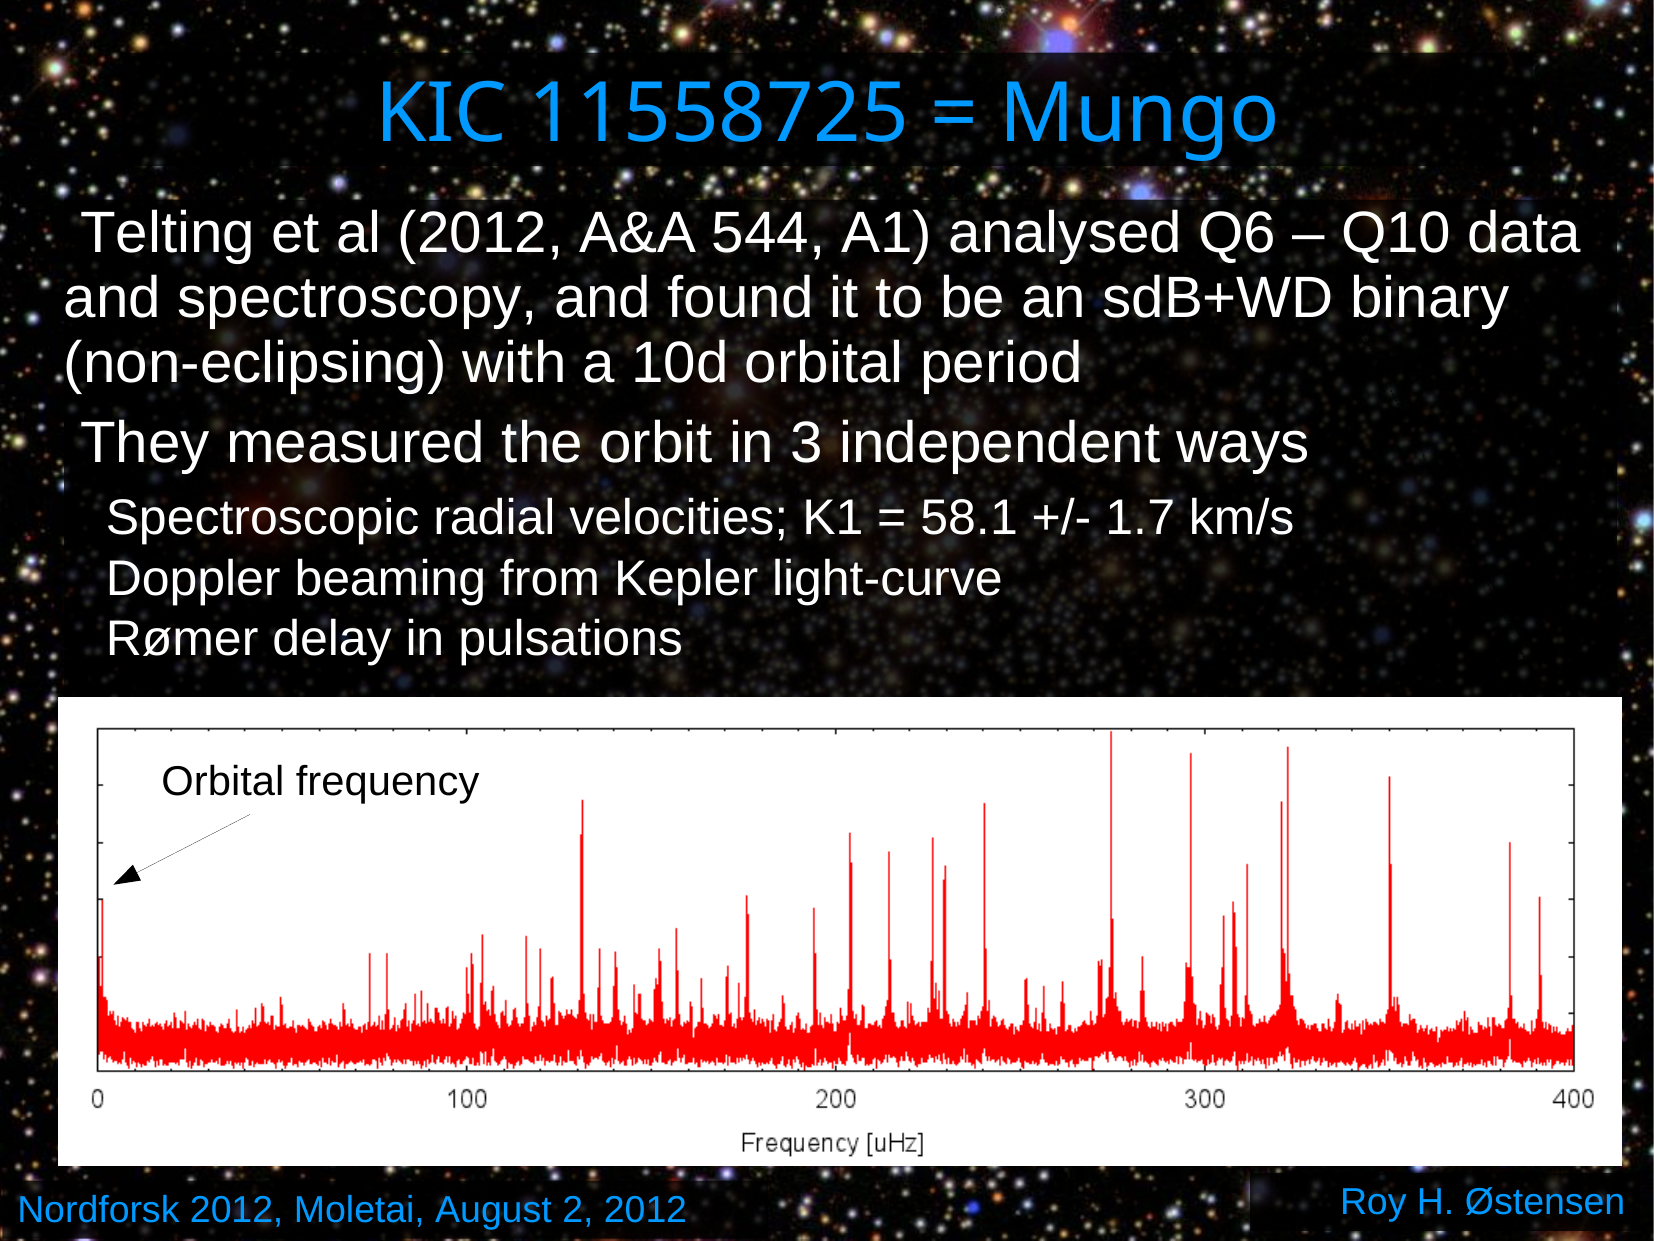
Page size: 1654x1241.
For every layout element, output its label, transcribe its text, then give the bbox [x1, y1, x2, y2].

picture [0, 0, 1654, 1241]
text_box Orbital frequency [161, 757, 547, 815]
title KIC 11558725 = Mungo [121, 57, 1534, 161]
list Telting et al (2012, A&A 544, A1) analysed Q6 – Q10 data and spectroscopy, and found it to be an sdB+WD binary (non-eclipsing) with a 10d orbital period They measured the orbit in 3 independent ways Spectroscopic radial velocities; K1 = 58.1 +/- 1.7 km/s Doppler beaming from Kepler light-curve Rømer delay in pulsations [64, 199, 1618, 697]
